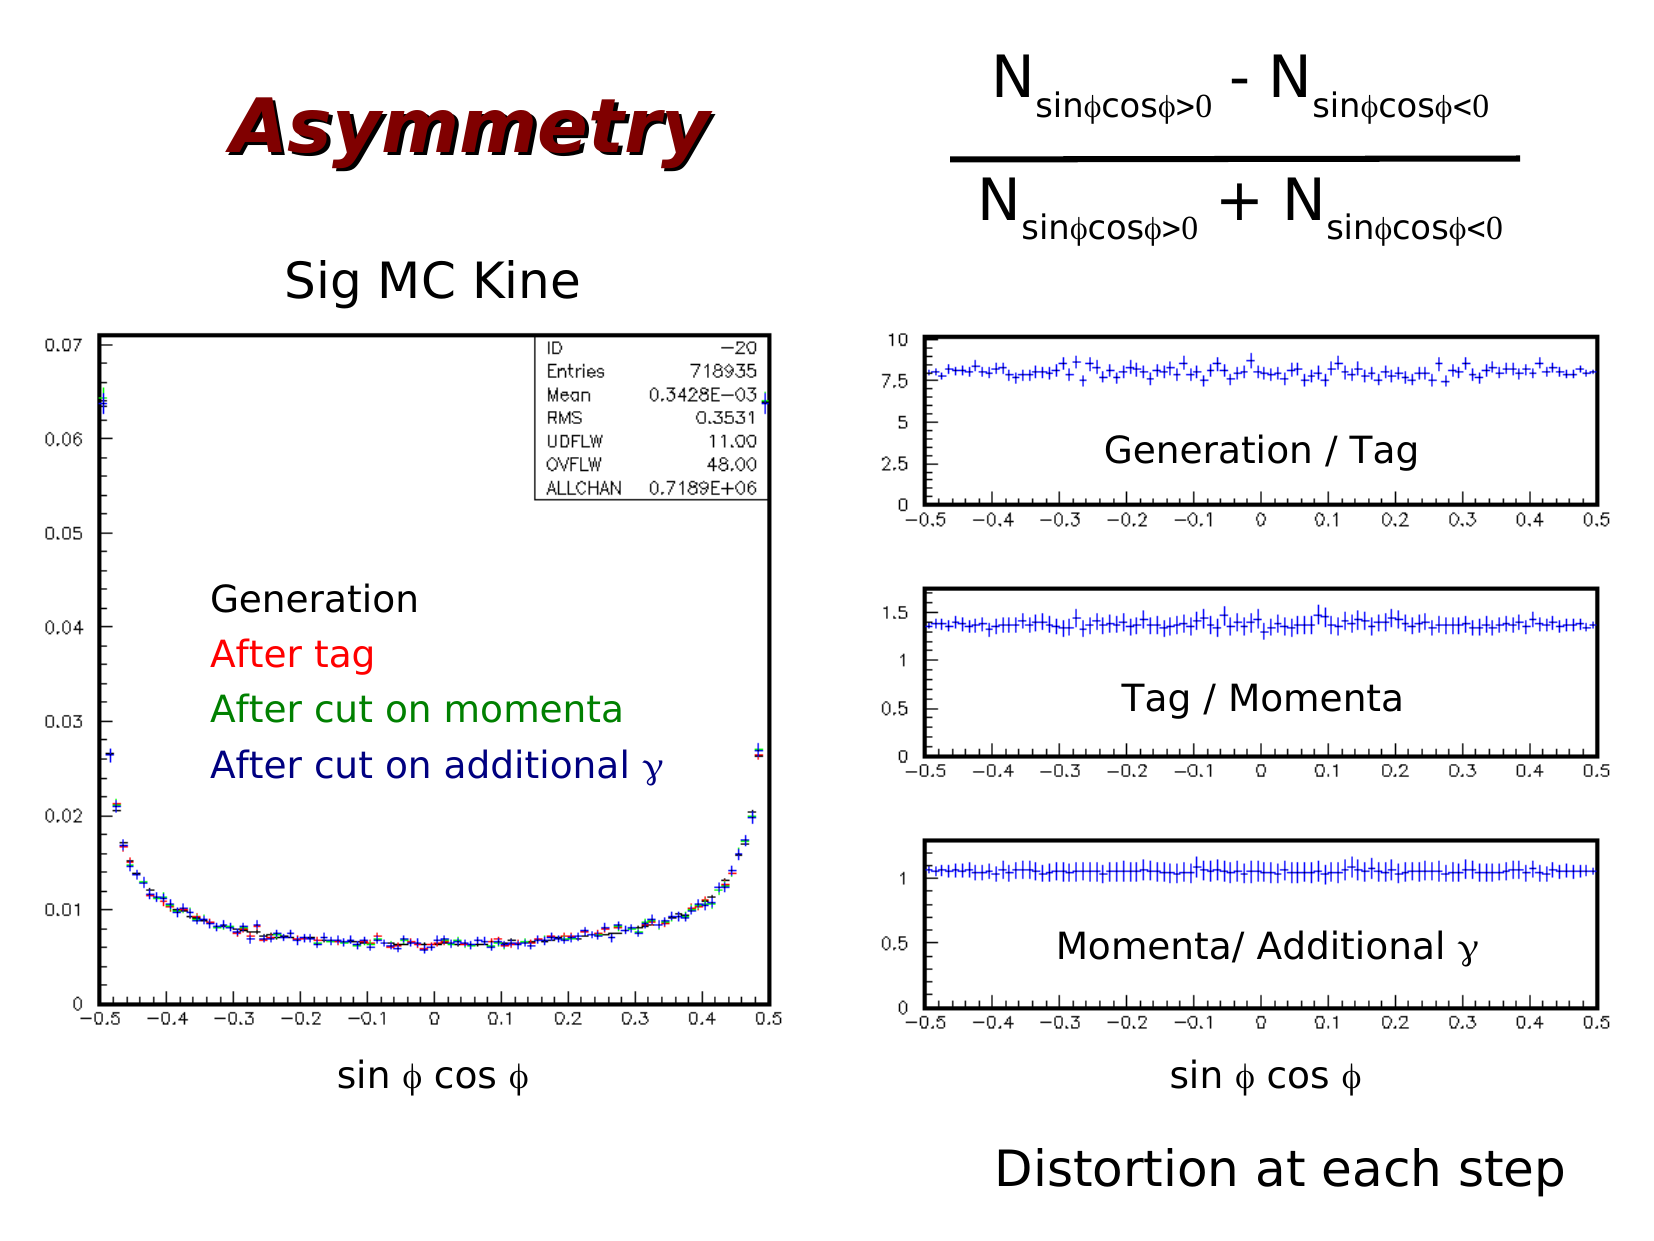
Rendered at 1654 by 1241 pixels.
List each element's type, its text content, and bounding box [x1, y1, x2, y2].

text_box sin f cos f [322, 1045, 541, 1110]
text_box Asymmetry [215, 75, 717, 178]
picture [871, 321, 1622, 1040]
text_box Nsinfcosf>0 - Nsinfcosf<0 Nsinfcosf>0 + Nsinfcosf<0 [963, 36, 1507, 156]
text_box Generation / Tag [1089, 421, 1428, 480]
picture [36, 318, 787, 1036]
text_box Distortion at each step [980, 1132, 1570, 1206]
text_box Nsinfcosf>0 - Nsinfcosf<0 Nsinfcosf>0 + Nsinfcosf<0 [963, 162, 1507, 270]
text_box Generation After tag After cut on momenta After cut on additional g [195, 570, 664, 800]
text_box Sig MC Kine [269, 244, 589, 318]
text_box Tag / Momenta [1106, 669, 1414, 728]
text_box sin f cos f [1154, 1045, 1374, 1110]
text_box Momenta/ Additional g [1041, 917, 1480, 982]
